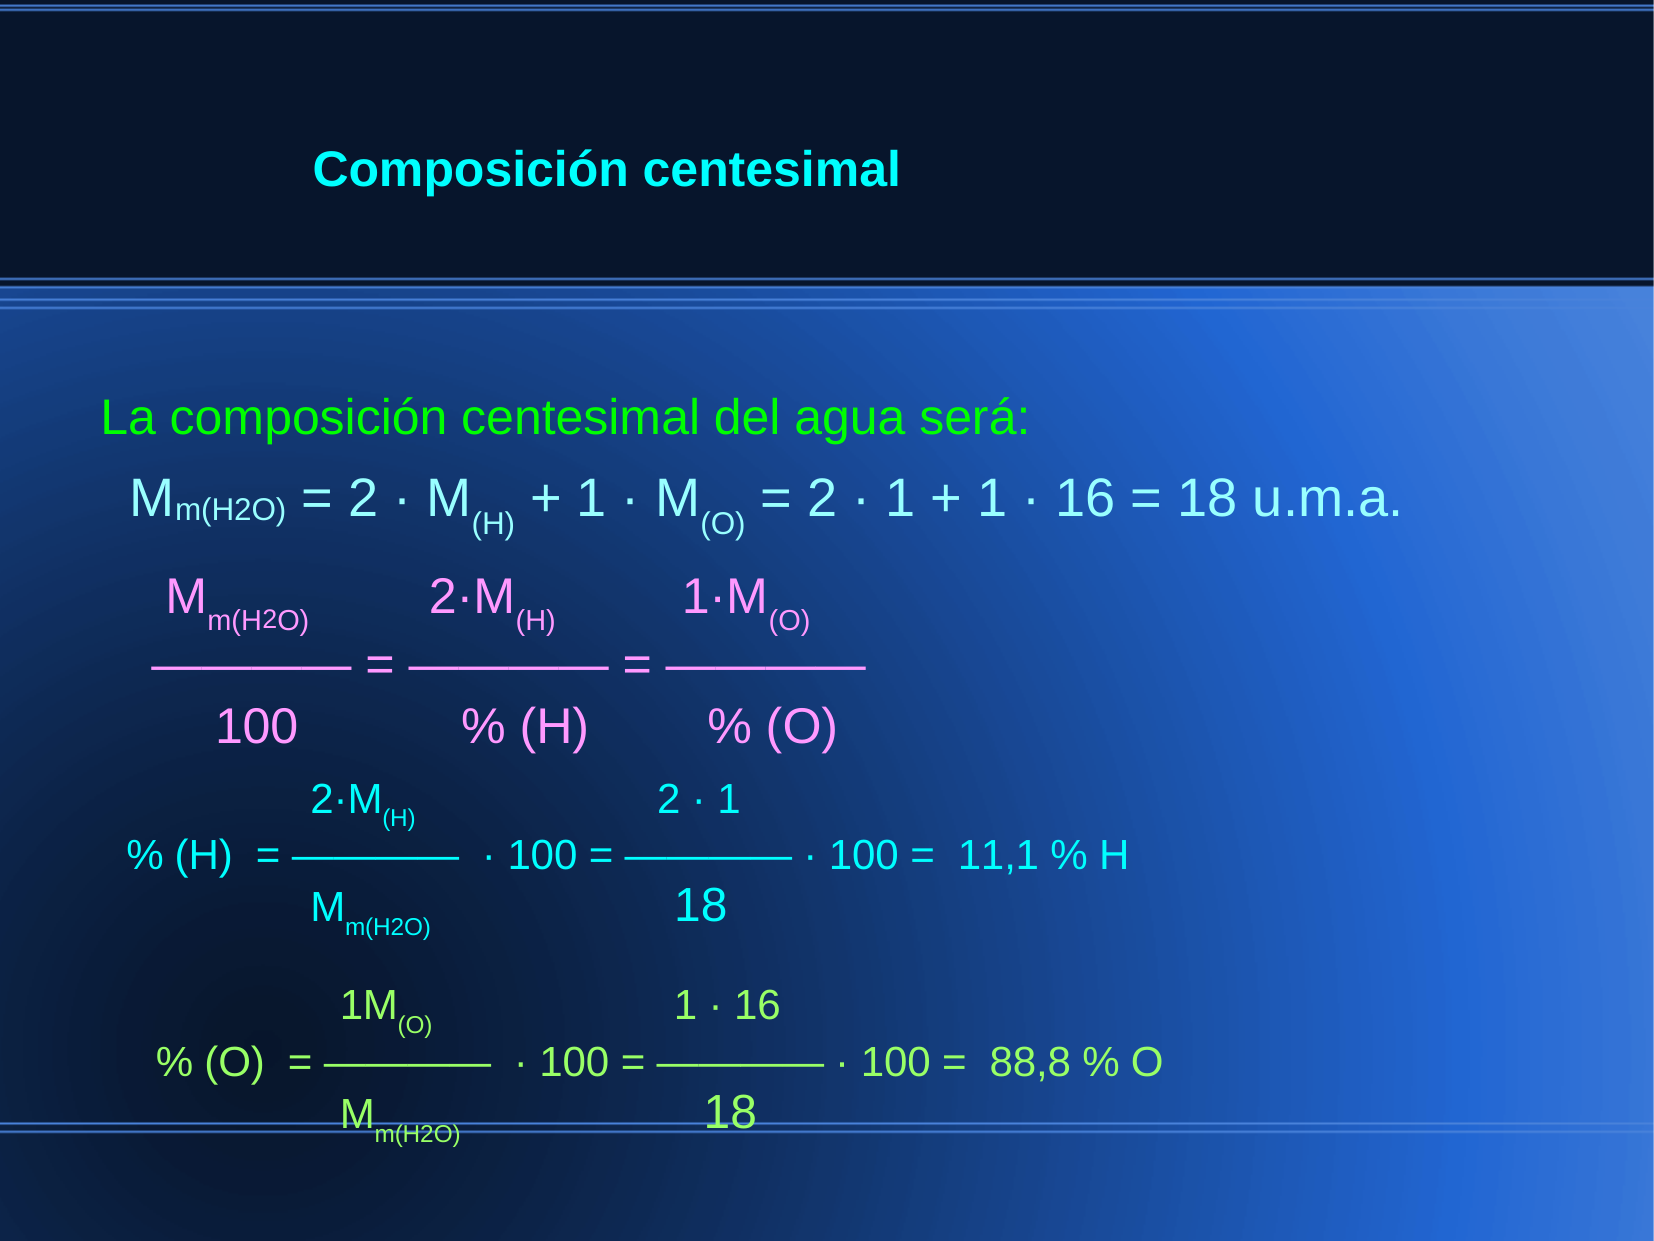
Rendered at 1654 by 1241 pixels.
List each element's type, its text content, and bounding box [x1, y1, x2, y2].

list 1M(O) 1 · 16 % (O) = ———— · 100 = ———— · 100 = 88,8 % O Mm(H2O) 18 [118, 974, 1182, 1182]
list Mm(H2O) = 2 · M(H) + 1 · M(O) = 2 · 1 + 1 · 16 = 18 u.m.a. [59, 467, 1565, 562]
list Mm(H2O) 2·M(H) 1·M(O) ———— = ———— = ———— 100 % (H) % (O) [88, 562, 945, 767]
list La composición centesimal del agua será: [29, 389, 1034, 502]
title Composición centesimal [32, 118, 1182, 220]
picture [0, 0, 1654, 1241]
list 2·M(H) 2 · 1 % (H) = ———— · 100 = ———— · 100 = 11,1 % H Mm(H2O) 18 [88, 767, 1152, 975]
